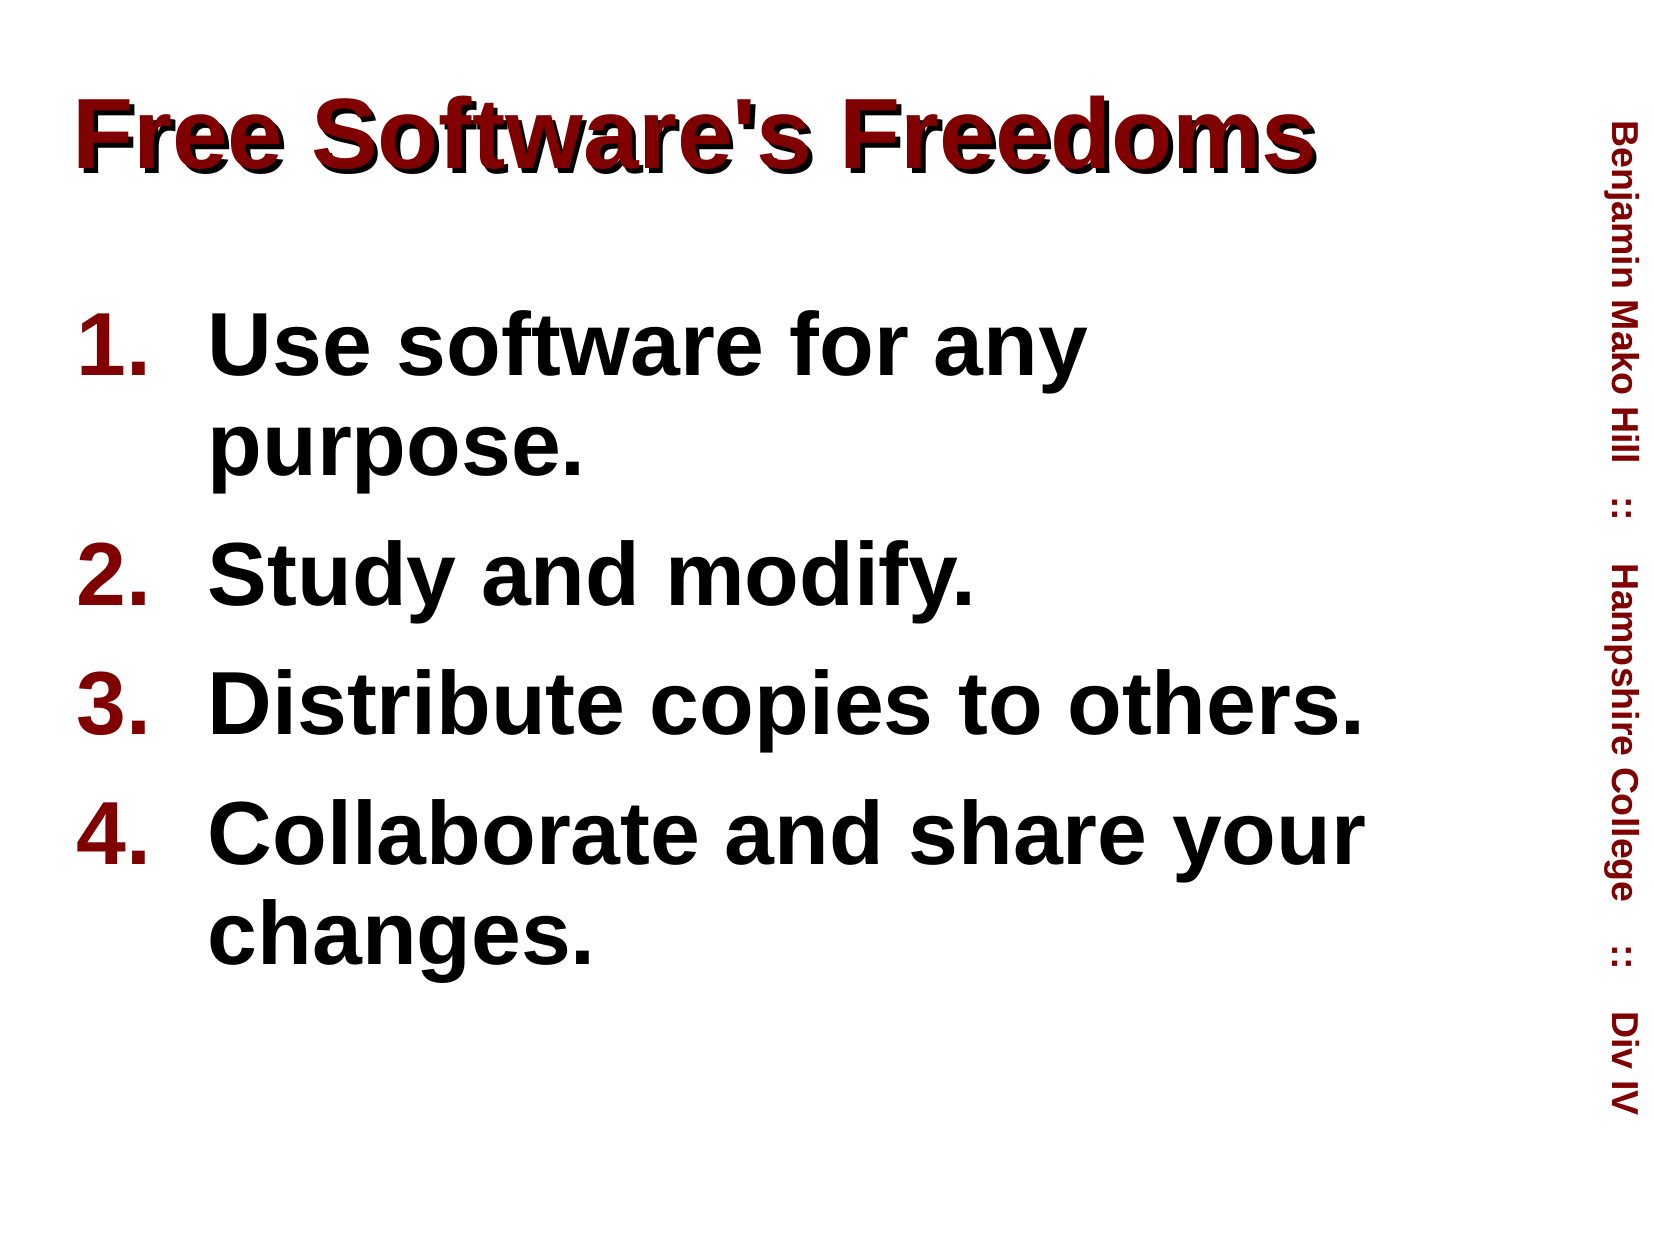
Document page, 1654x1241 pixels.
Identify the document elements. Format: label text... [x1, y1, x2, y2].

title Free Software's Freedoms [72, 70, 1485, 198]
list Use software for any purpose. Study and modify. Distribute copies to others. Collaborate and share your changes. [76, 294, 1472, 1132]
